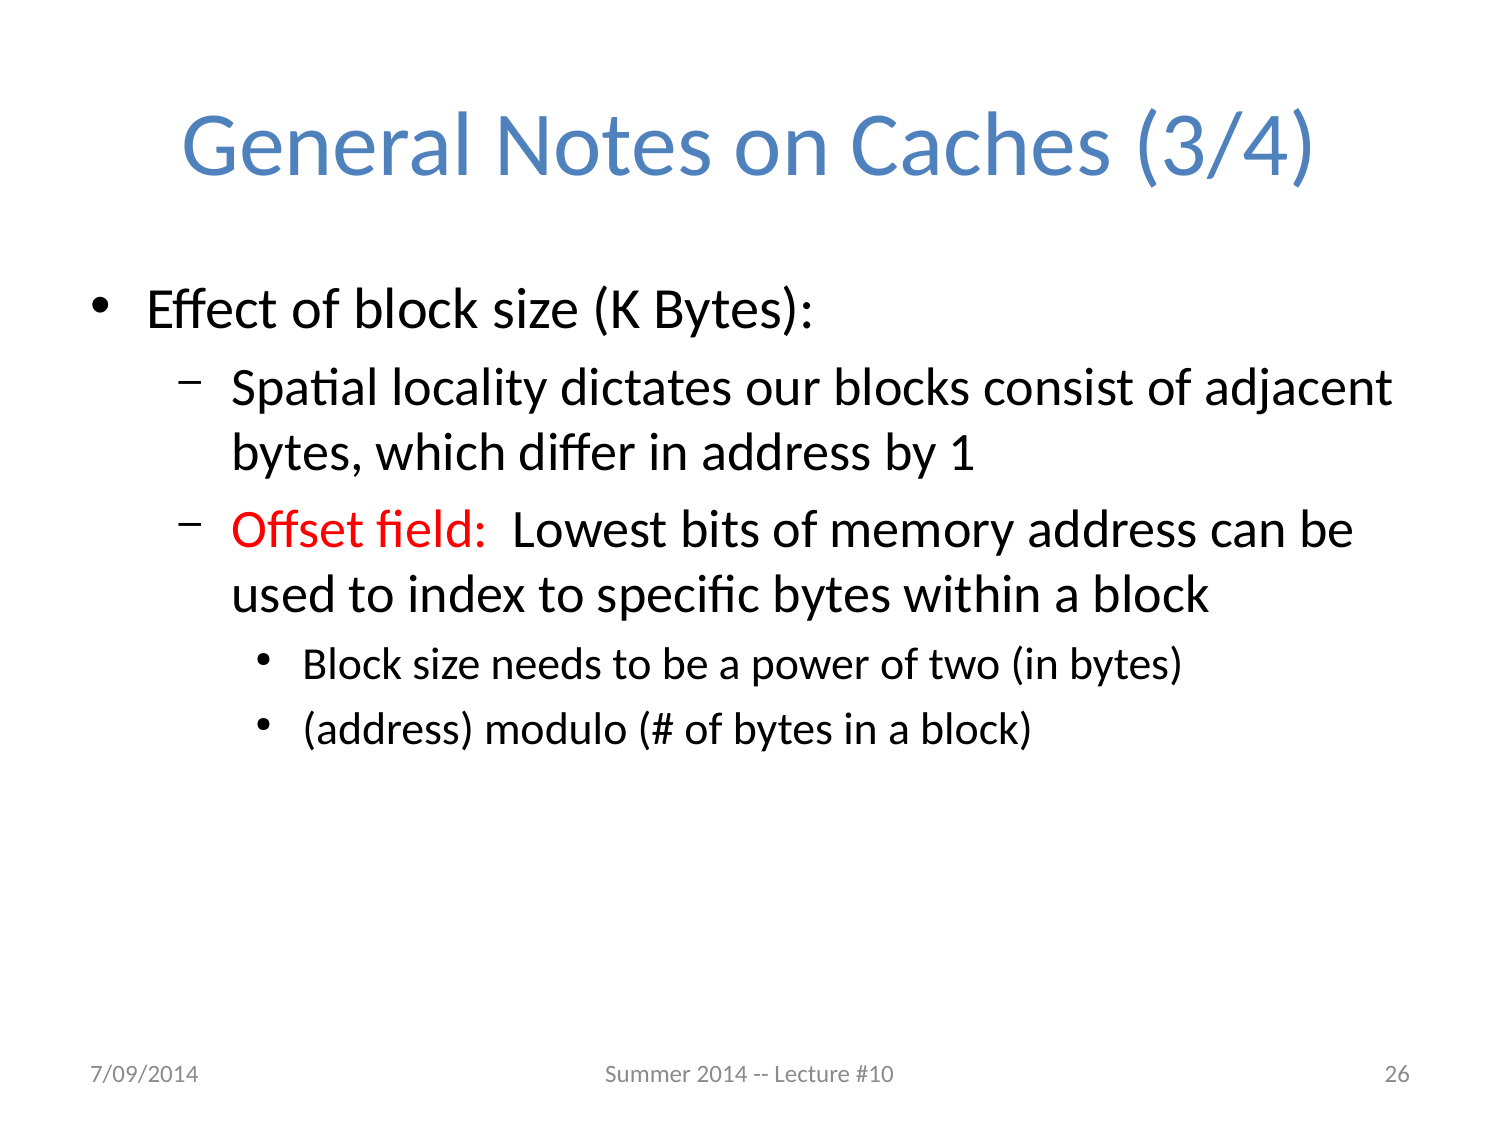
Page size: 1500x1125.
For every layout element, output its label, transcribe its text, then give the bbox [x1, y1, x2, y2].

slide_number <number> [1074, 1042, 1425, 1103]
list Effect of block size (K Bytes): Spatial locality dictates our blocks consist of adjacent bytes, which differ in address by 1 Offset field: Lowest bits of memory address can be used to index to specific bytes within a block Block size needs to be a power of two (in bytes) (address) modulo (# of bytes in a block) [75, 262, 1425, 1073]
footer Summer 2014 -- Lecture #10 [512, 1042, 988, 1103]
slide_number 7/09/2014 [75, 1042, 425, 1103]
title General Notes on Caches (3/4) [75, 45, 1425, 233]
